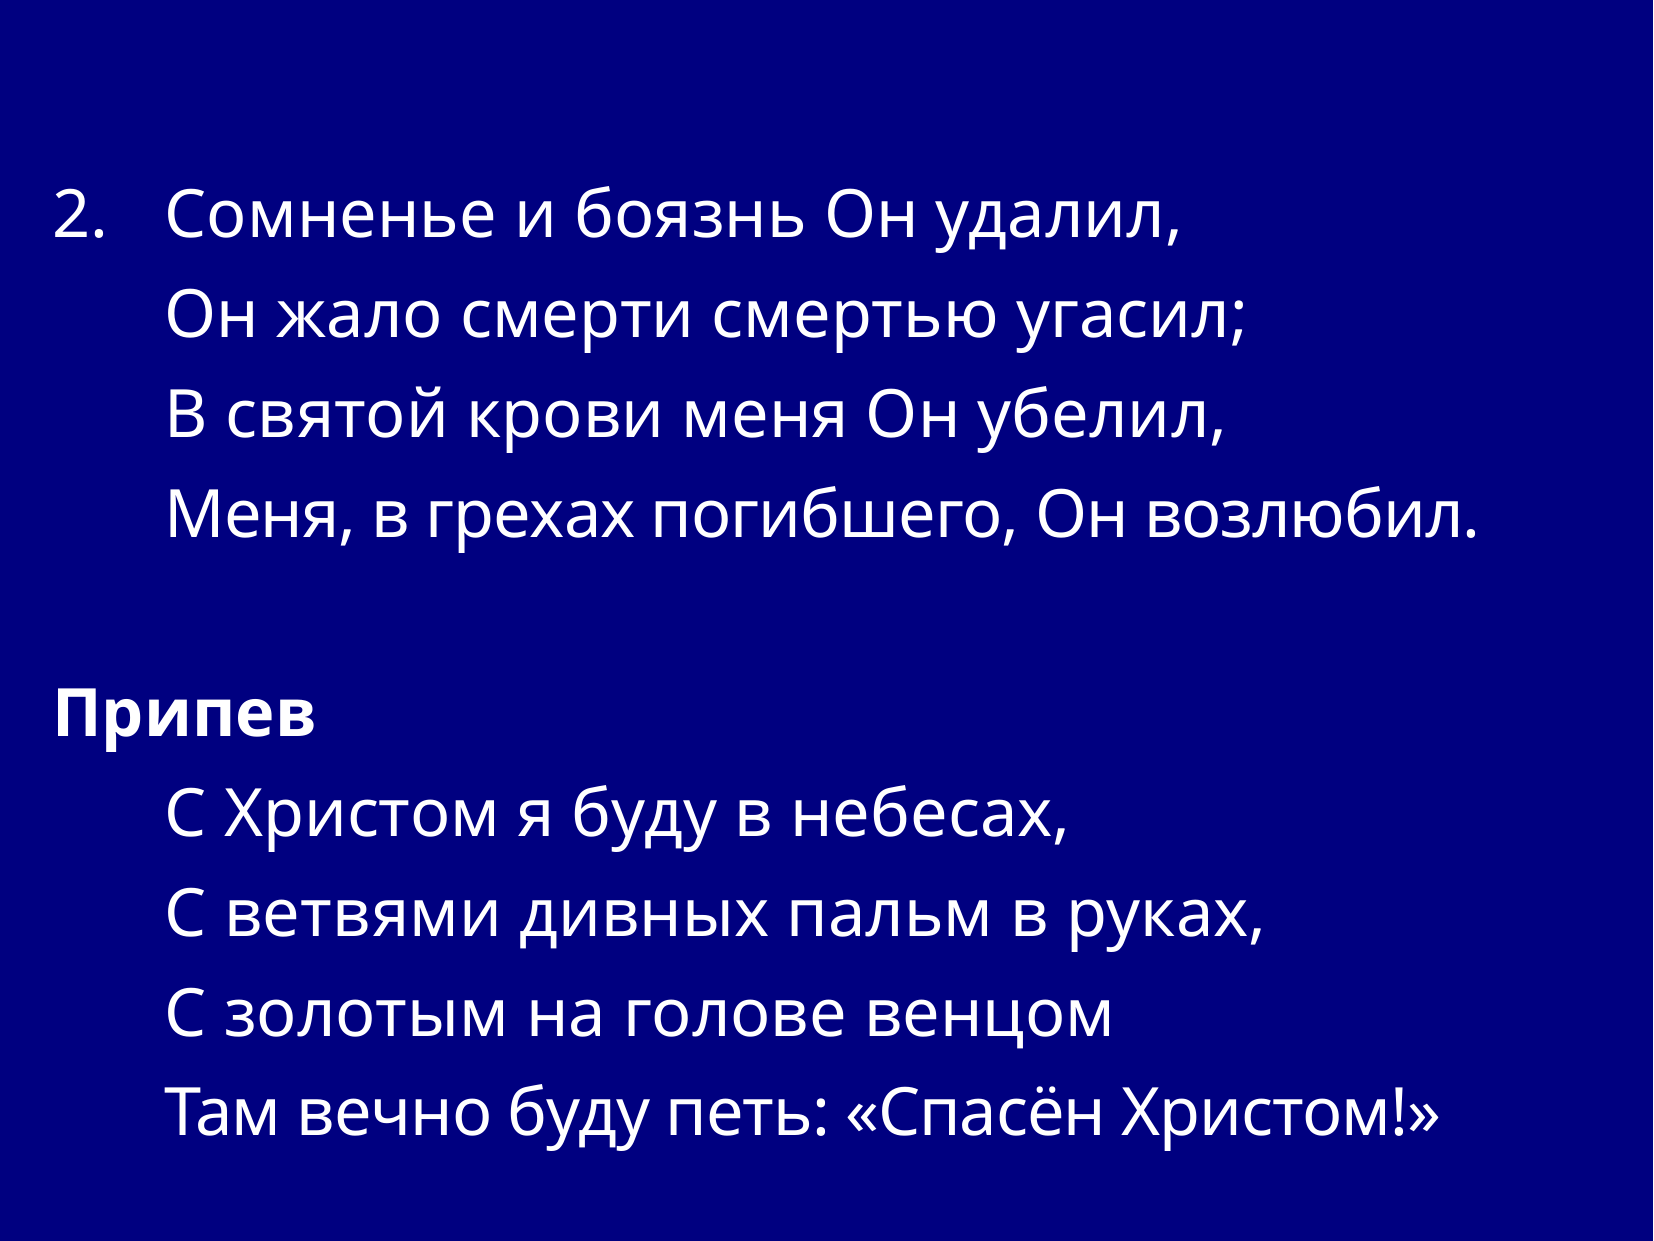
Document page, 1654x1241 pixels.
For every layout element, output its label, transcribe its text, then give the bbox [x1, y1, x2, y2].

text_box 2. Сомненье и боязнь Он удалил, Он жало смерти смертью угасил; В святой крови меня Он убелил, Меня, в грехах погибшего, Он возлюбил. Припев С Христом я буду в небесах, С ветвями дивных пальм в руках, С золотым на голове венцом Там вечно буду петь: «Спасён Христом!» [37, 150, 1653, 1163]
